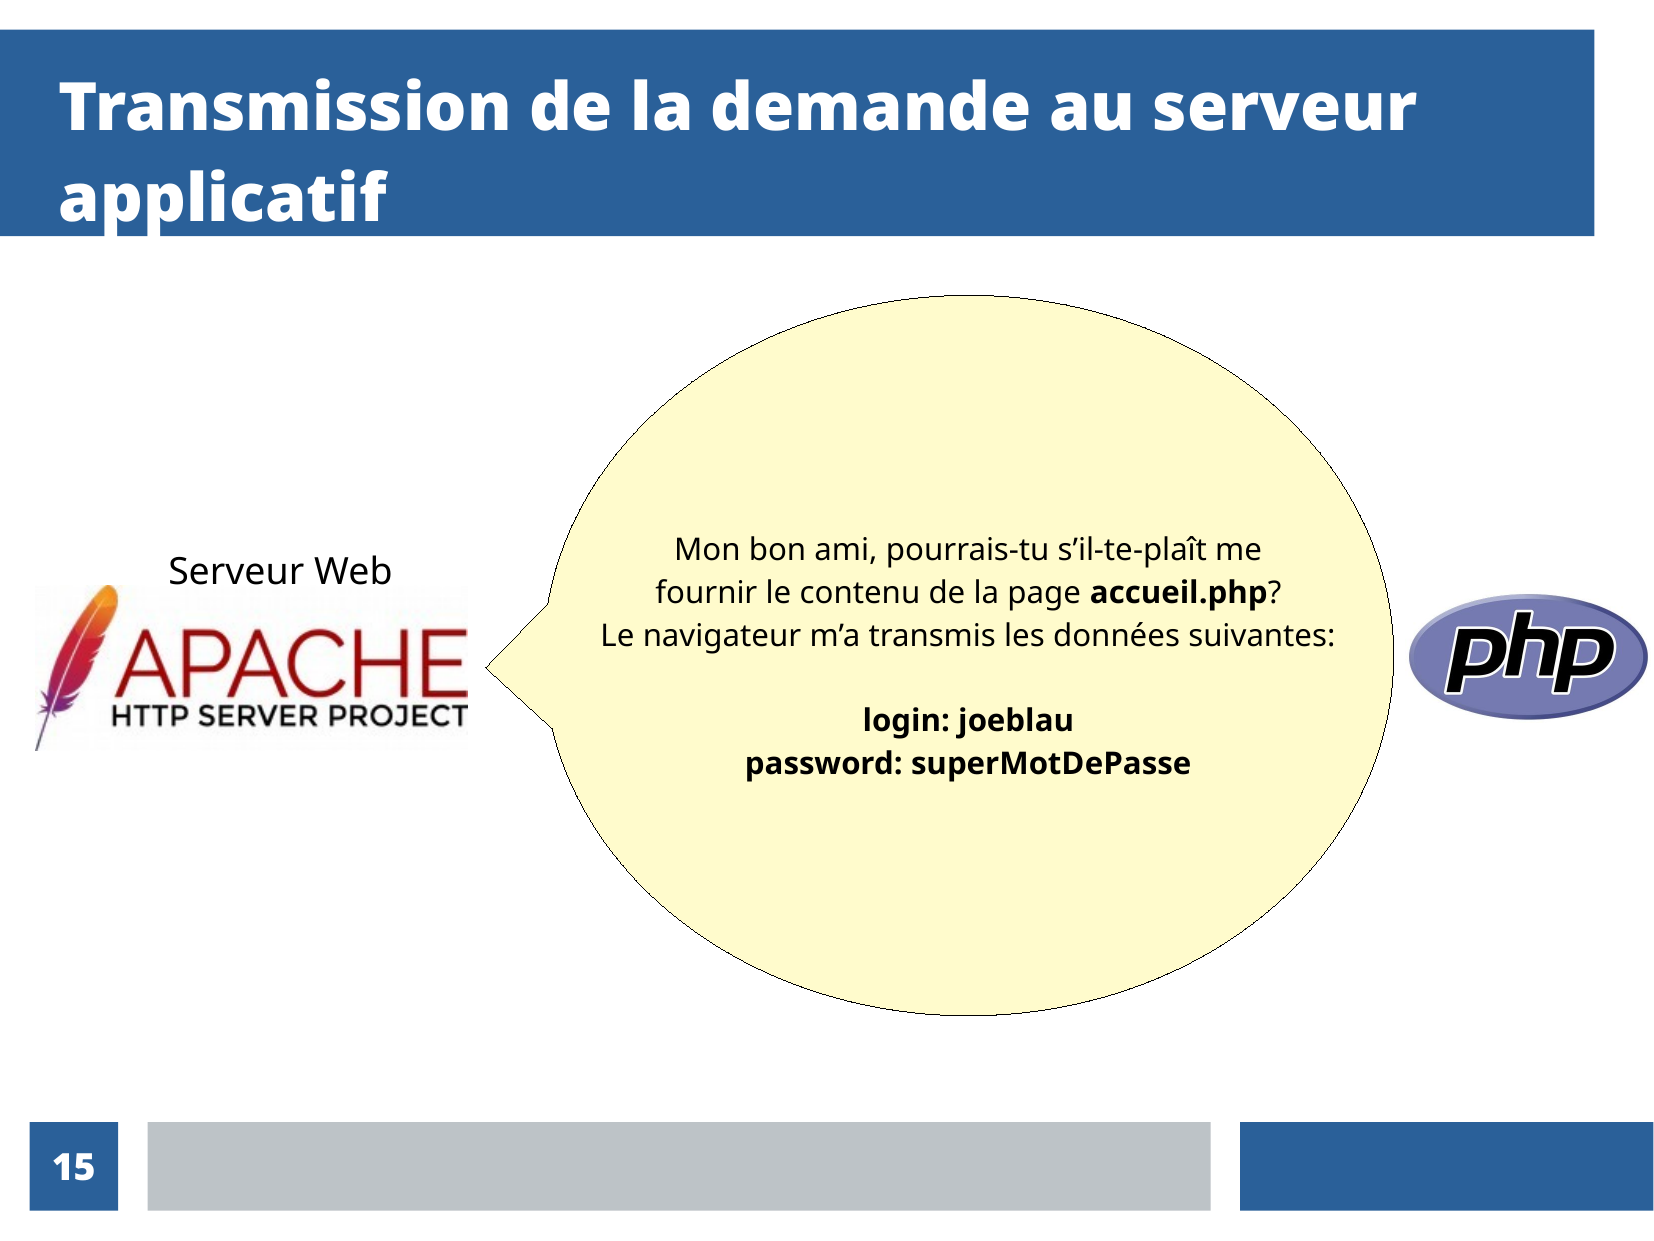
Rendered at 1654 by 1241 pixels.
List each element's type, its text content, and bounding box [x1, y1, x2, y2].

picture [1405, 590, 1651, 723]
text_box Serveur Web [153, 537, 426, 596]
text_box Mon bon ami, pourrais-tu s’il-te-plaît me fournir le contenu de la page accueil.php? Le navigateur m’a transmis les données suivantes: login: joeblau password: superMotDePasse [485, 295, 1394, 1016]
title Transmission de la demande au serveur applicatif [59, 59, 1595, 207]
picture [35, 585, 468, 751]
